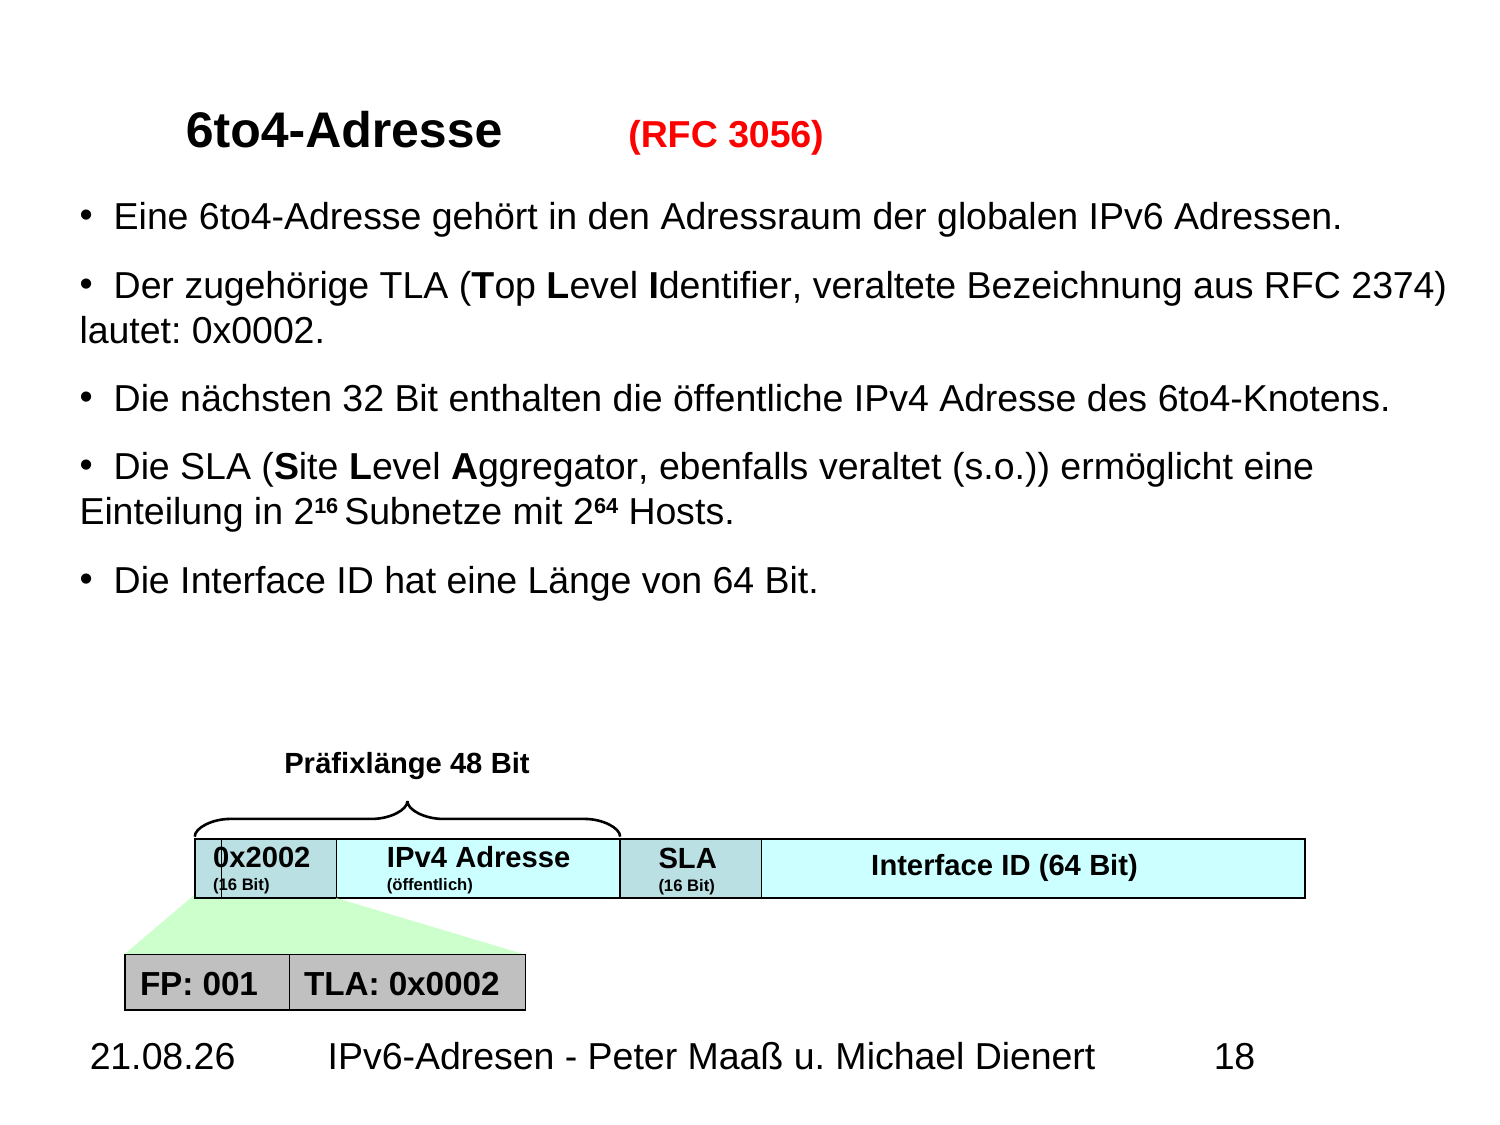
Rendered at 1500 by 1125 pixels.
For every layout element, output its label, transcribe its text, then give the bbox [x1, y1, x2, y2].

text_box [597, 838, 643, 899]
text_box IPv4 Adresse (öffentlich) [372, 830, 597, 902]
text_box 0x2002 (16 Bit) [198, 826, 337, 902]
text_box [739, 838, 1306, 899]
text_box Präfixlänge 48 Bit [265, 736, 550, 788]
text_box [123, 838, 524, 955]
text_box SLA (16 Bit) [643, 831, 739, 903]
text_box FP: 001 [125, 954, 289, 1011]
text_box Eine 6to4-Adresse gehört in den Adressraum der globalen IPv6 Adressen. Der zugehörige TLA (Top Level Identifier, veraltete Bezeichnung aus RFC 2374) lautet: 0x0002. Die nächsten 32 Bit enthalten die öffentliche IPv4 Adresse des 6to4-Knotens. Die SLA (Site Level Aggregator, ebenfalls veraltet (s.o.)) ermöglicht eine Einteilung in 216 Subnetze mit 264 Hosts. Die Interface ID hat eine Länge von 64 Bit. [64, 184, 1471, 609]
text_box Interface ID (64 Bit) [856, 838, 1199, 890]
text_box TLA: 0x0002 [289, 954, 526, 1011]
text_box 6to4-Adresse (RFC 3056) [171, 90, 892, 166]
